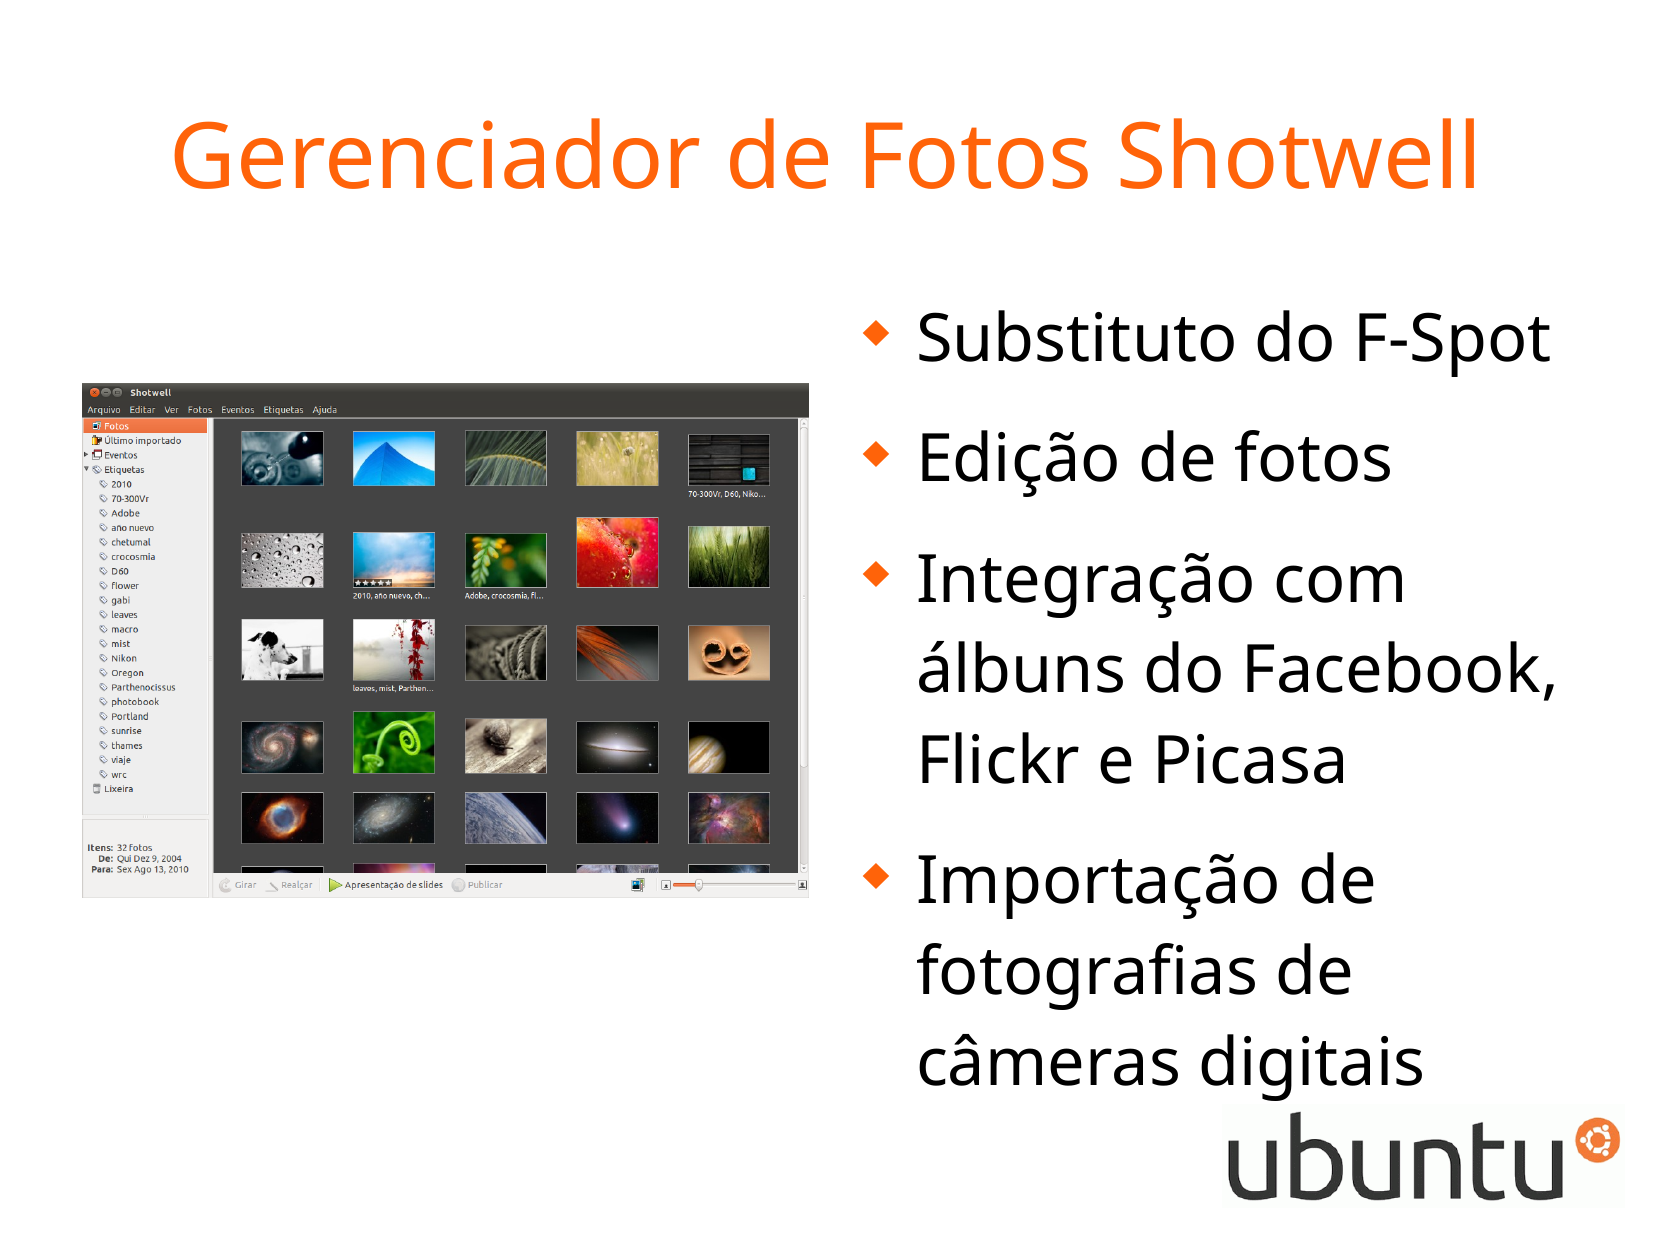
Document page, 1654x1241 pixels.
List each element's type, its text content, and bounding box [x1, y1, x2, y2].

list Substituto do F-Spot Edição de fotos Integração com álbuns do Facebook, Flickr e Picasa Importação de fotografias de câmeras digitais [845, 290, 1572, 1109]
picture [82, 383, 809, 898]
title Gerenciador de Fotos Shotwell [82, 49, 1571, 257]
picture [1222, 1104, 1625, 1208]
